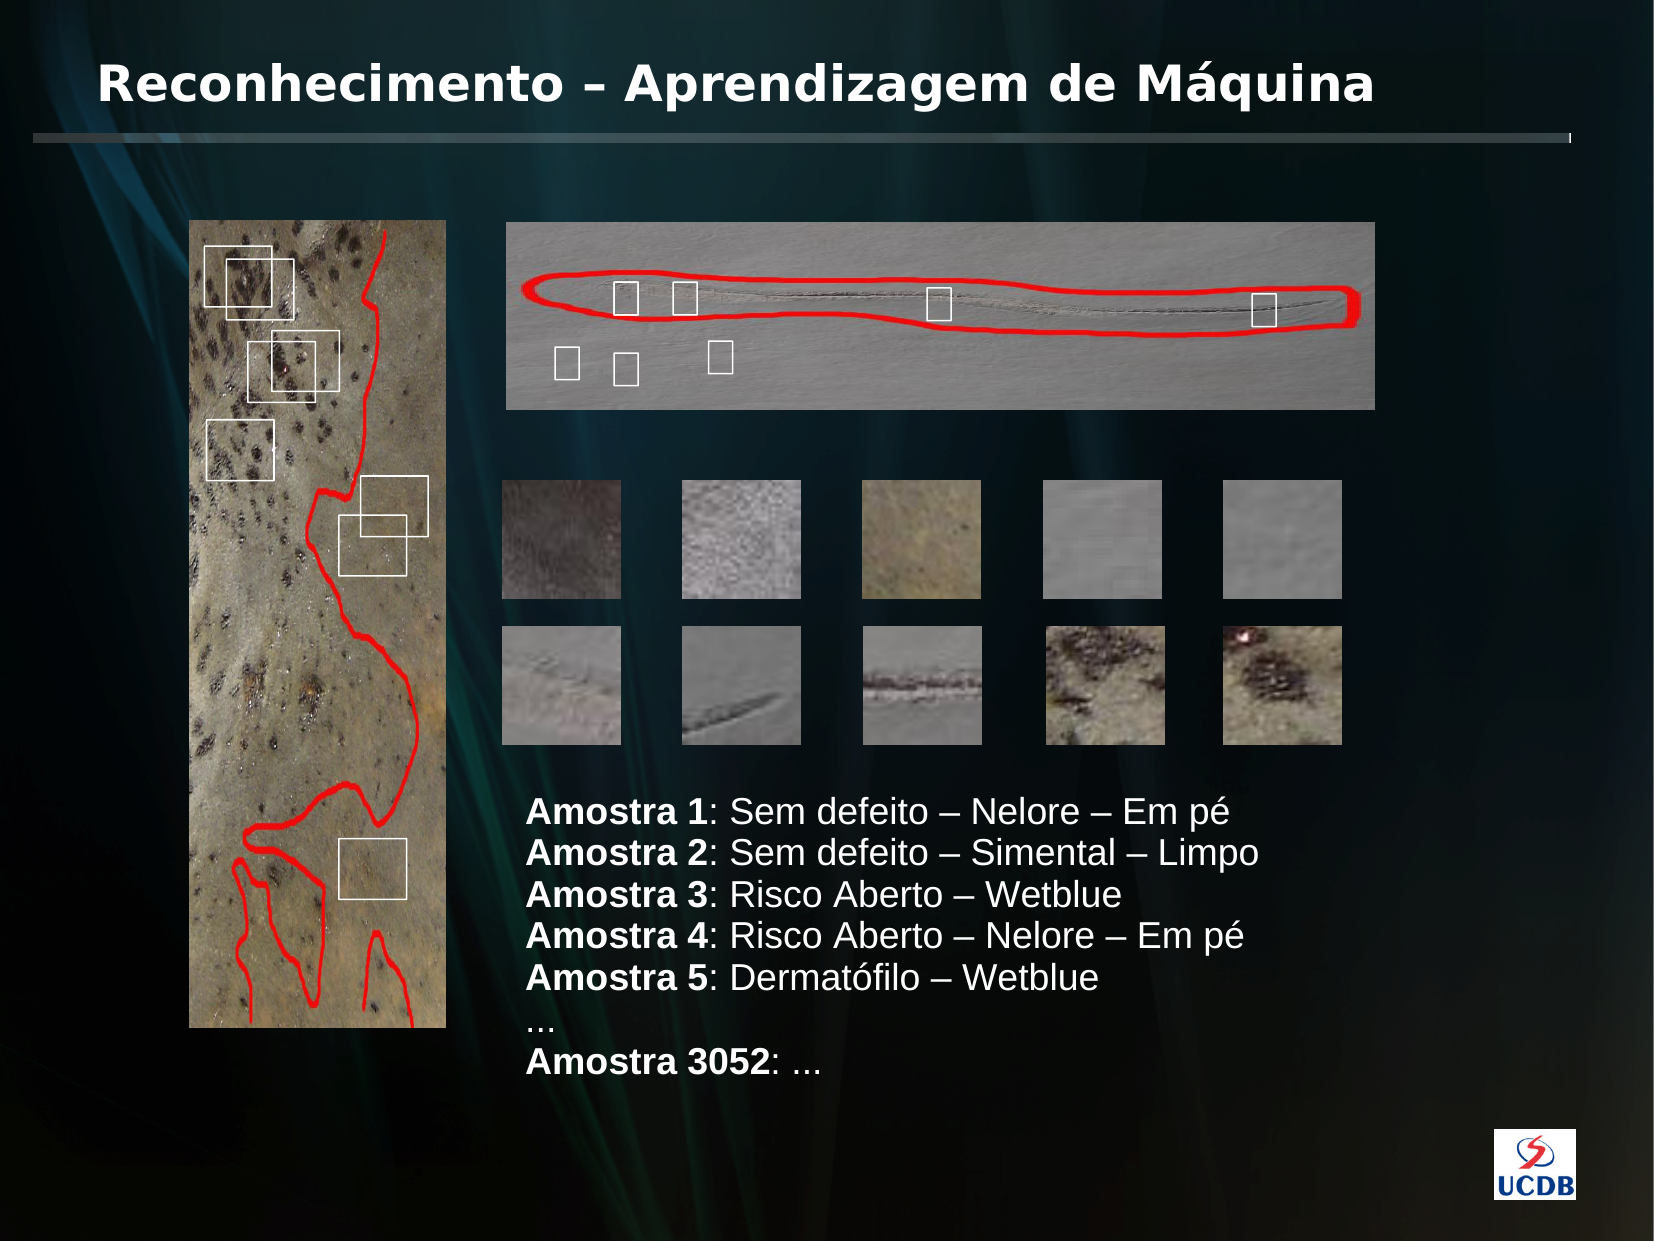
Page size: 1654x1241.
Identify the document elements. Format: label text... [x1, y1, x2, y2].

text_box Reconhecimento – Aprendizagem de Máquina [82, 45, 1536, 119]
text_box Amostra 1: Sem defeito – Nelore – Em pé Amostra 2: Sem defeito – Simental – Limpo Amostra 3: Risco Aberto – Wetblue Amostra 4: Risco Aberto – Nelore – Em pé Amostra 5: Dermatófilo – Wetblue ... Amostra 3052: ... [525, 793, 1260, 1083]
picture [0, 0, 1654, 1241]
